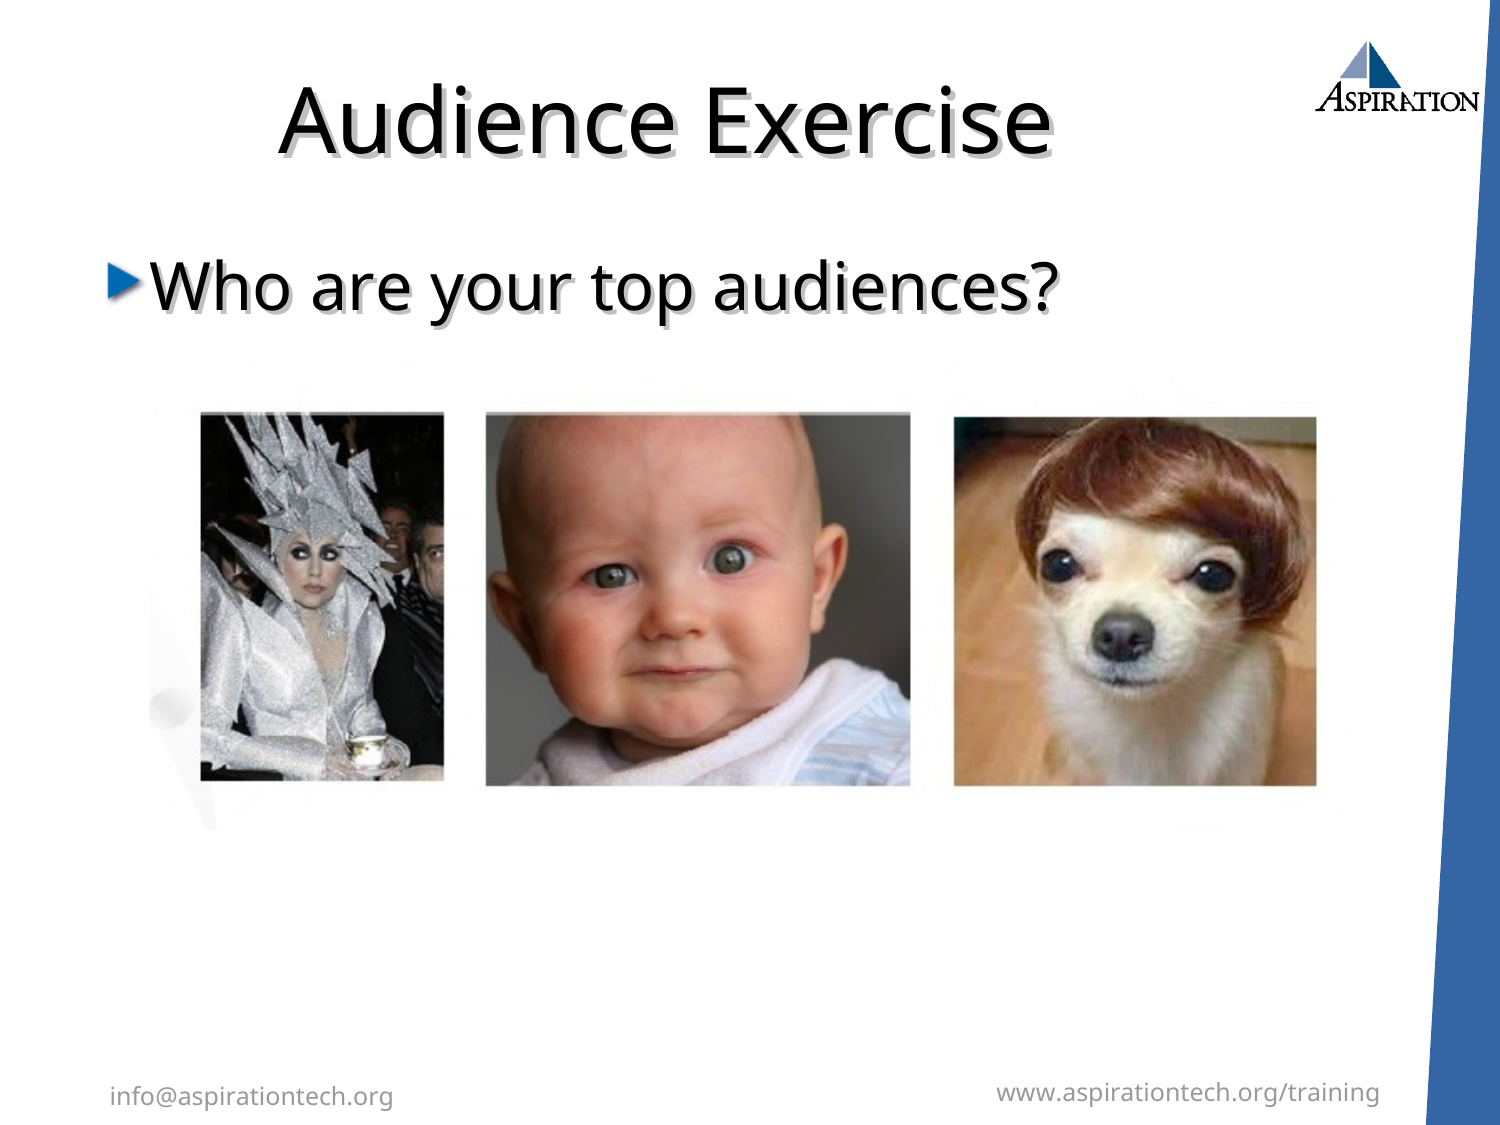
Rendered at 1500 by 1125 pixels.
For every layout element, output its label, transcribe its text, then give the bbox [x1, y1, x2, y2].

picture [1315, 41, 1480, 120]
title Audience Exercise [49, 19, 1284, 206]
list Who are your top audiences? [49, 238, 1447, 892]
